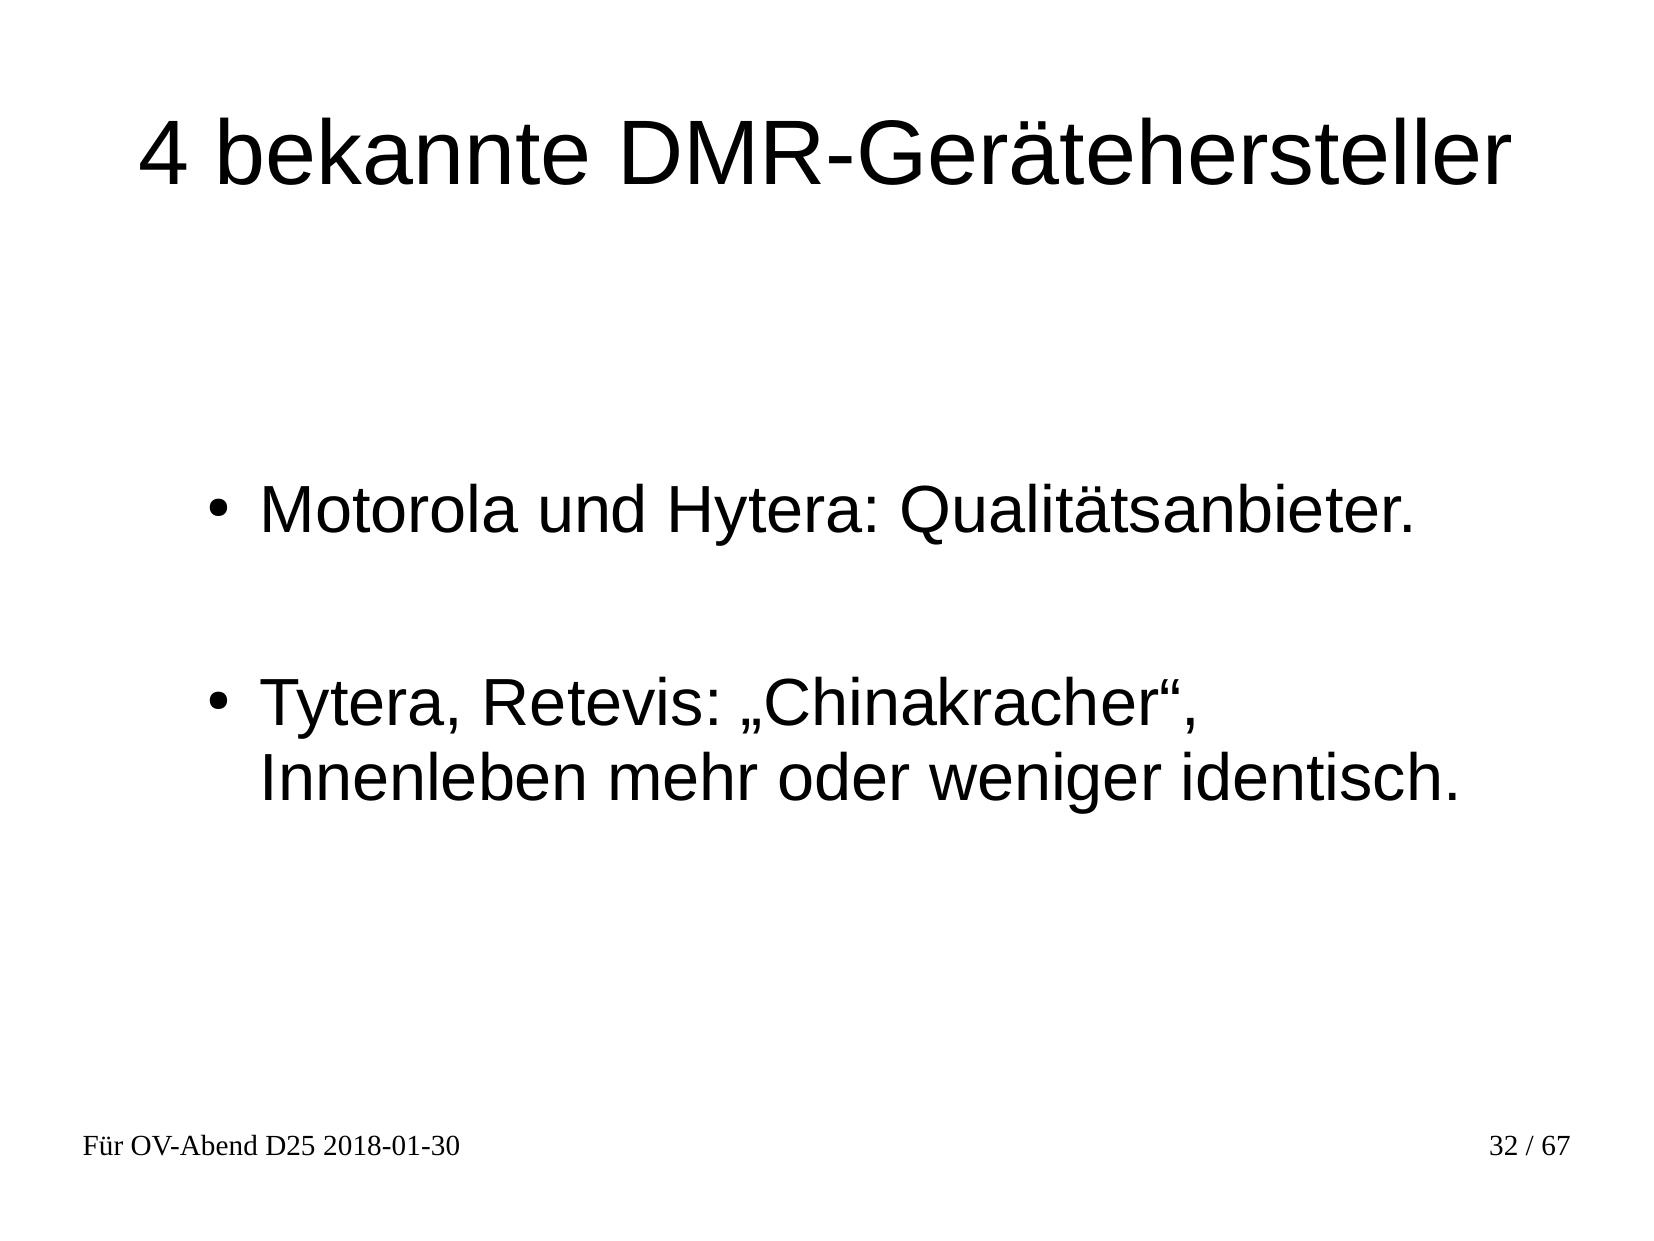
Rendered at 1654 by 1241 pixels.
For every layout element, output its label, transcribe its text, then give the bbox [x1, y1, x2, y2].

title 4 bekannte DMR-Gerätehersteller [82, 49, 1571, 257]
list Motorola und Hytera: Qualitätsanbieter. Tytera, Retevis: „Chinakracher“, Innenleben mehr oder weniger identisch. [188, 472, 1489, 851]
